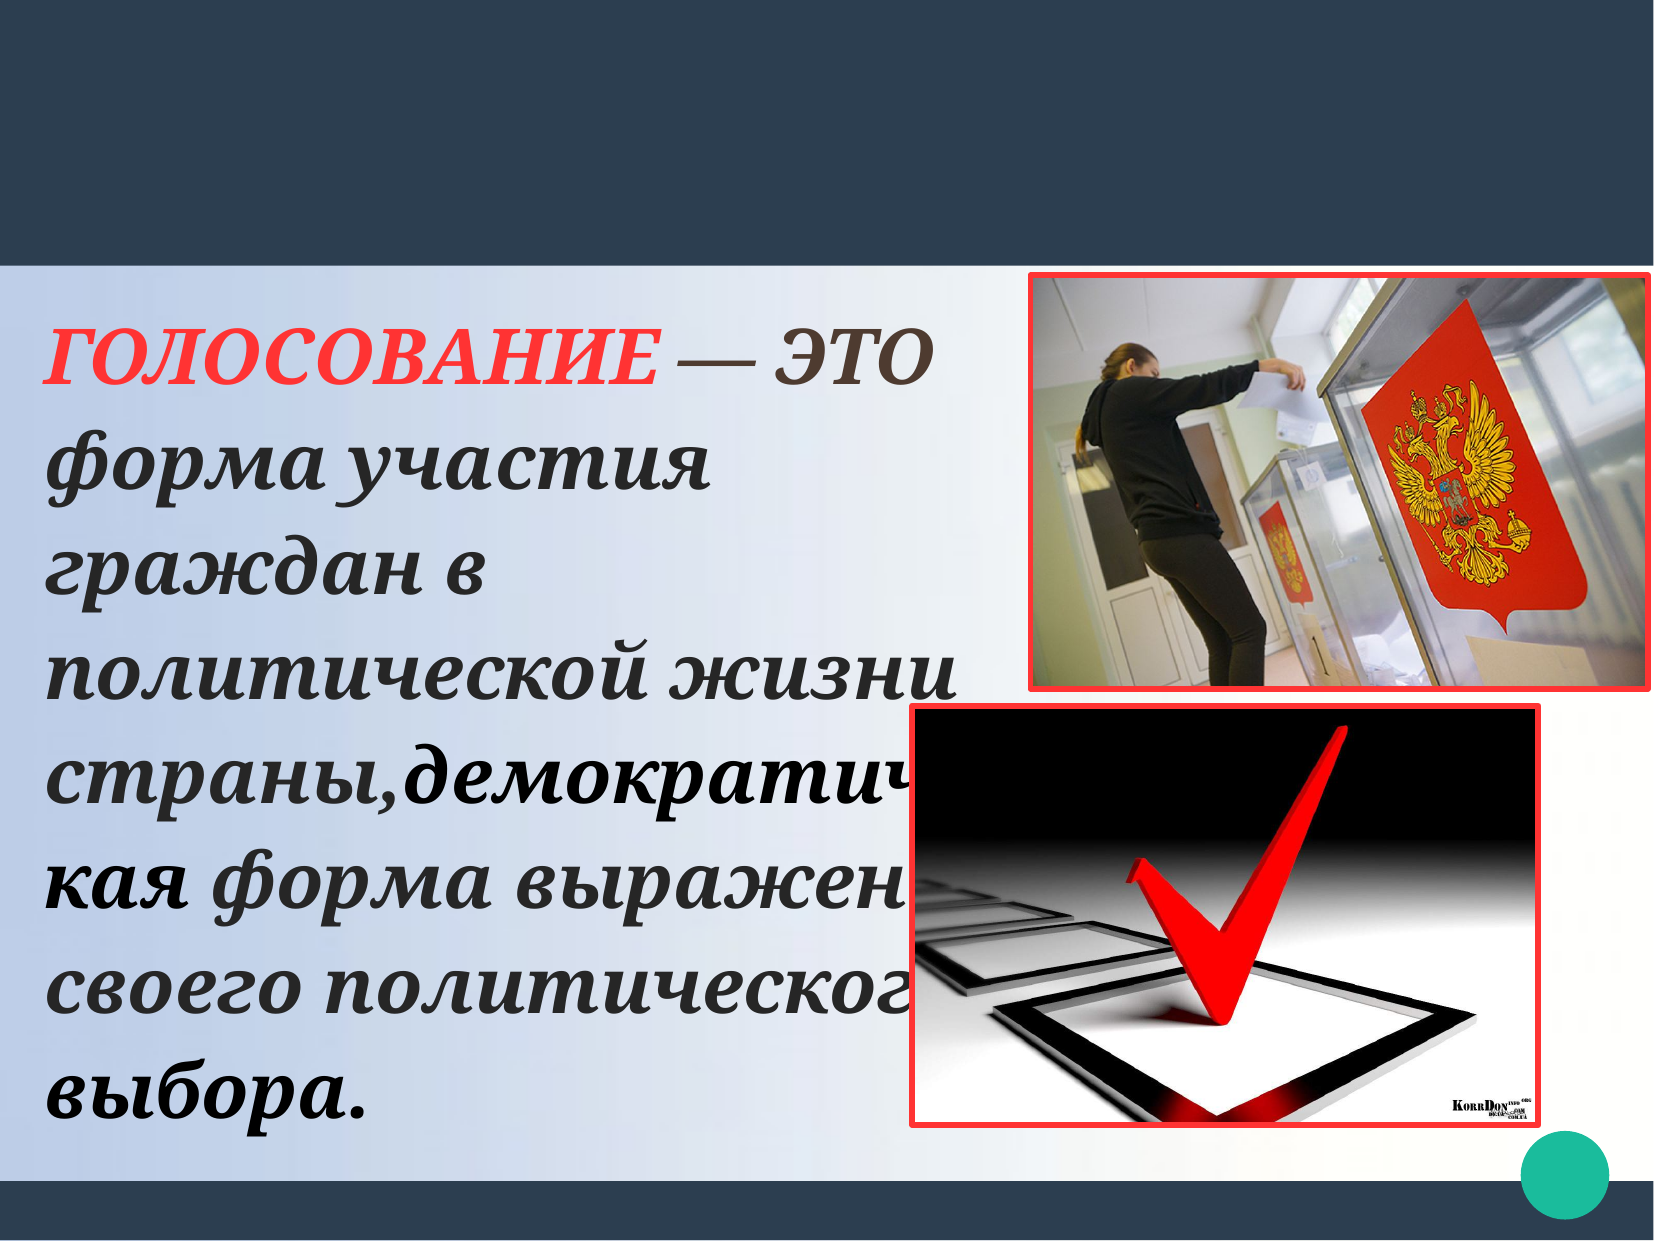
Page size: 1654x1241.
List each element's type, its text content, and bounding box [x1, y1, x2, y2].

text_box Голосование — ЭТО форма участия граждан в политической жизни страны,демократическая форма выражения своего политического выбора. [29, 295, 1034, 969]
picture [0, 266, 1654, 1181]
